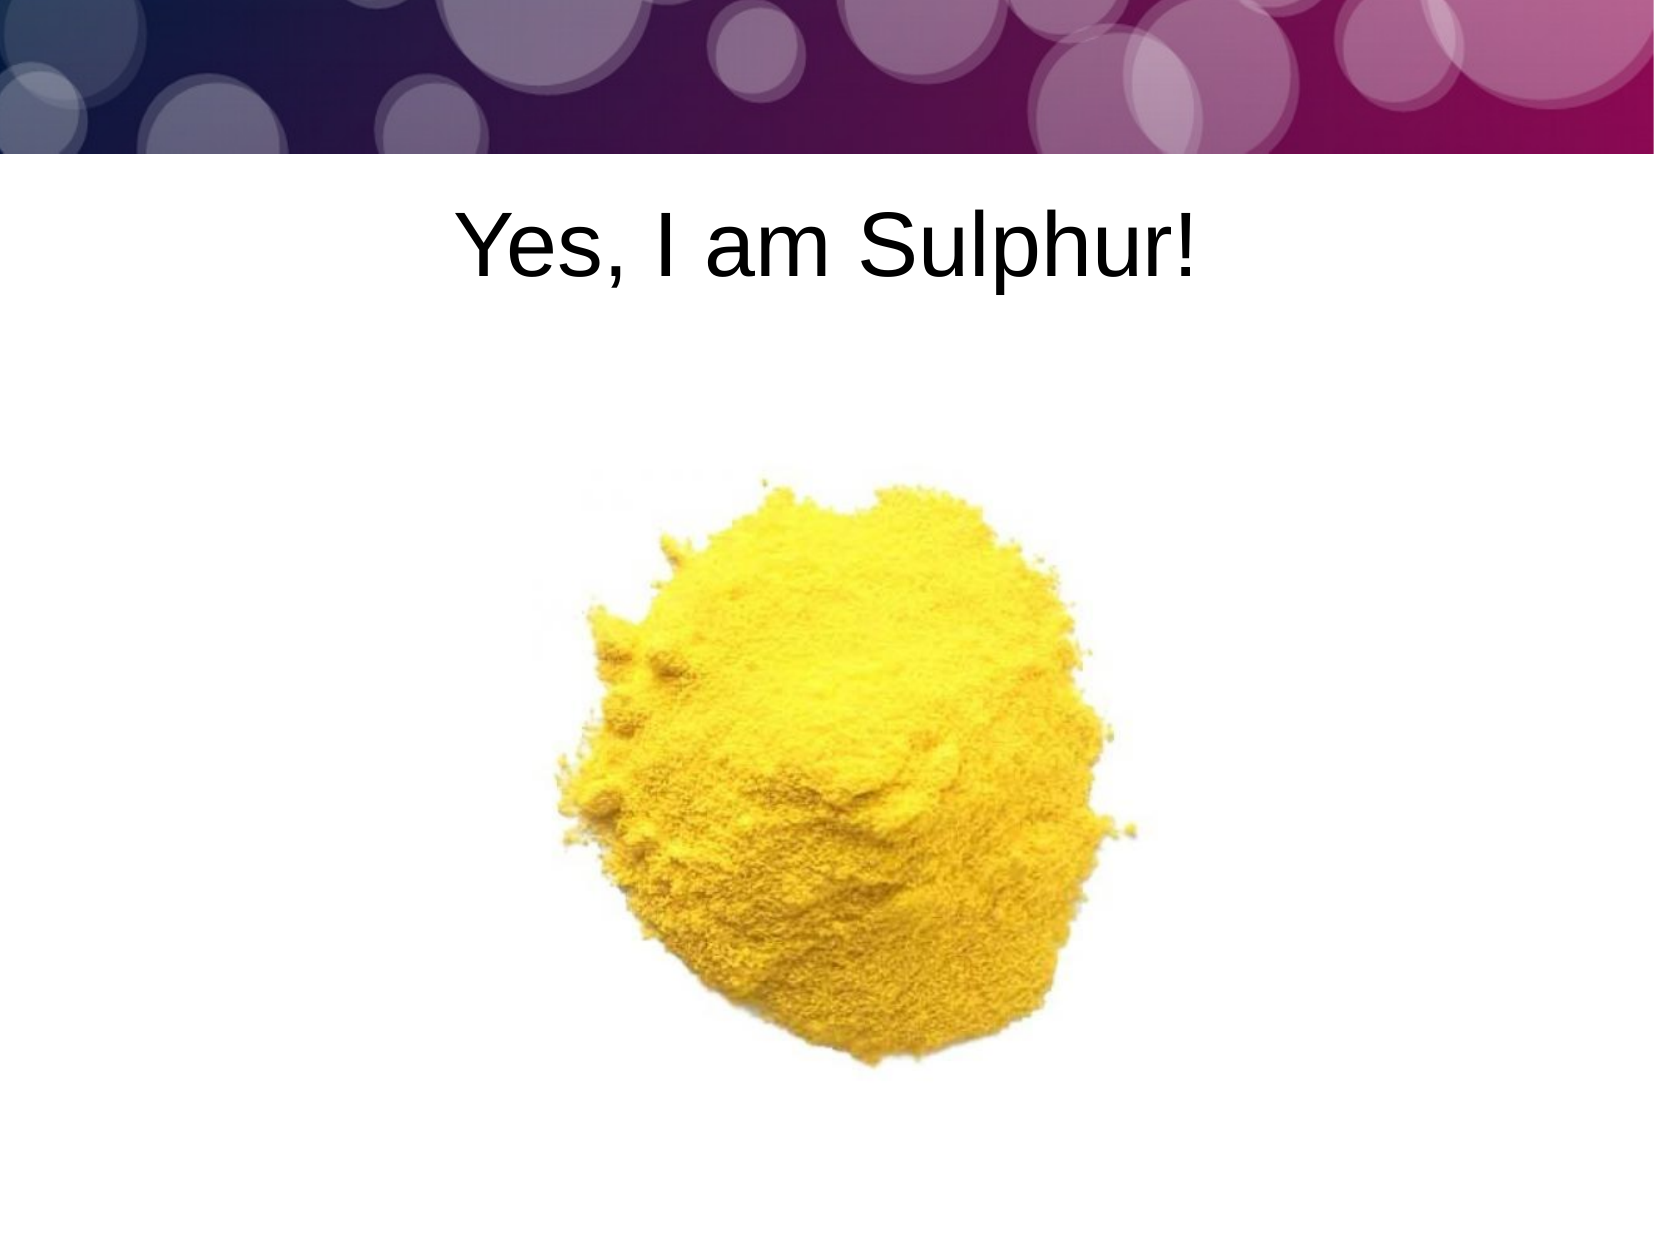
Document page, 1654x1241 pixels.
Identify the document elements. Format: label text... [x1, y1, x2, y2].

picture [0, 0, 1654, 154]
title Yes, I am Sulphur! [82, 159, 1571, 331]
picture [532, 460, 1158, 1086]
